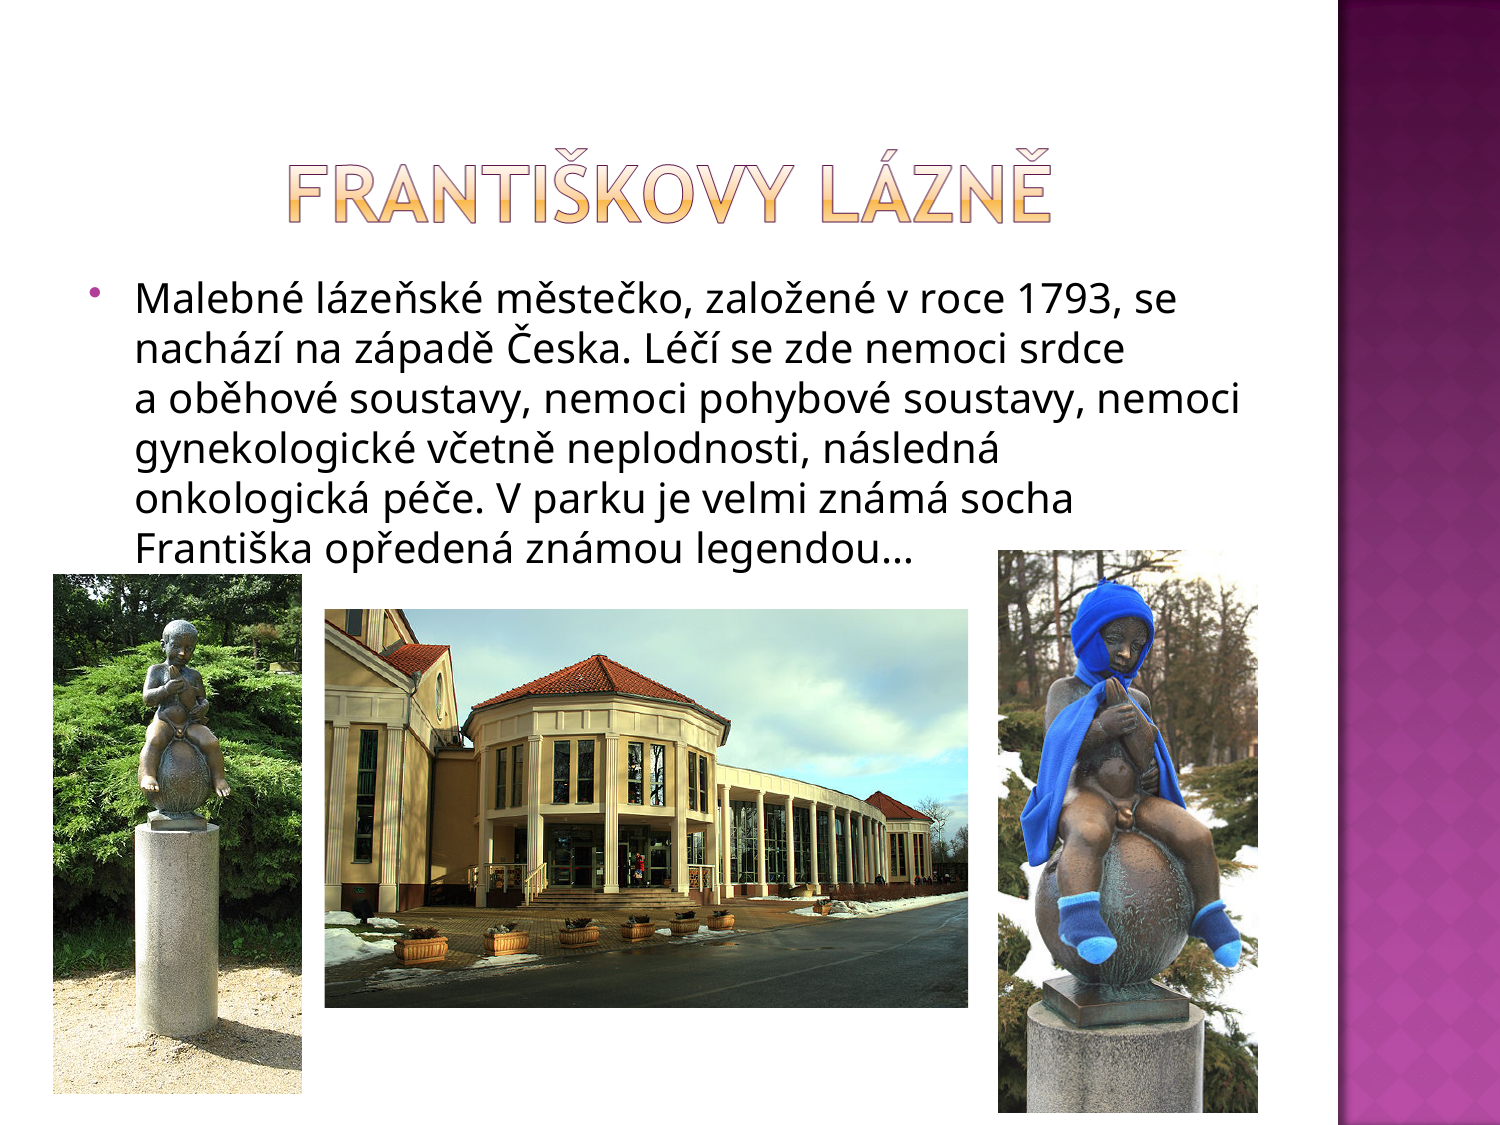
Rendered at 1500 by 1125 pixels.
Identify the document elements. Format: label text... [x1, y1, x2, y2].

list Malebné lázeňské městečko, založené v roce 1793, se nachází na západě Česka. Léčí se zde nemoci srdce a oběhové soustavy, nemoci pohybové soustavy, nemoci gynekologické včetně neplodnosti, následná onkologická péče. V parku je velmi známá socha Františka opředená známou legendou… [75, 263, 1263, 1060]
picture [53, 574, 302, 1094]
picture [998, 550, 1258, 1113]
text_box [73, 52, 1265, 241]
picture [324, 609, 969, 1008]
picture [1337, 0, 1500, 1125]
